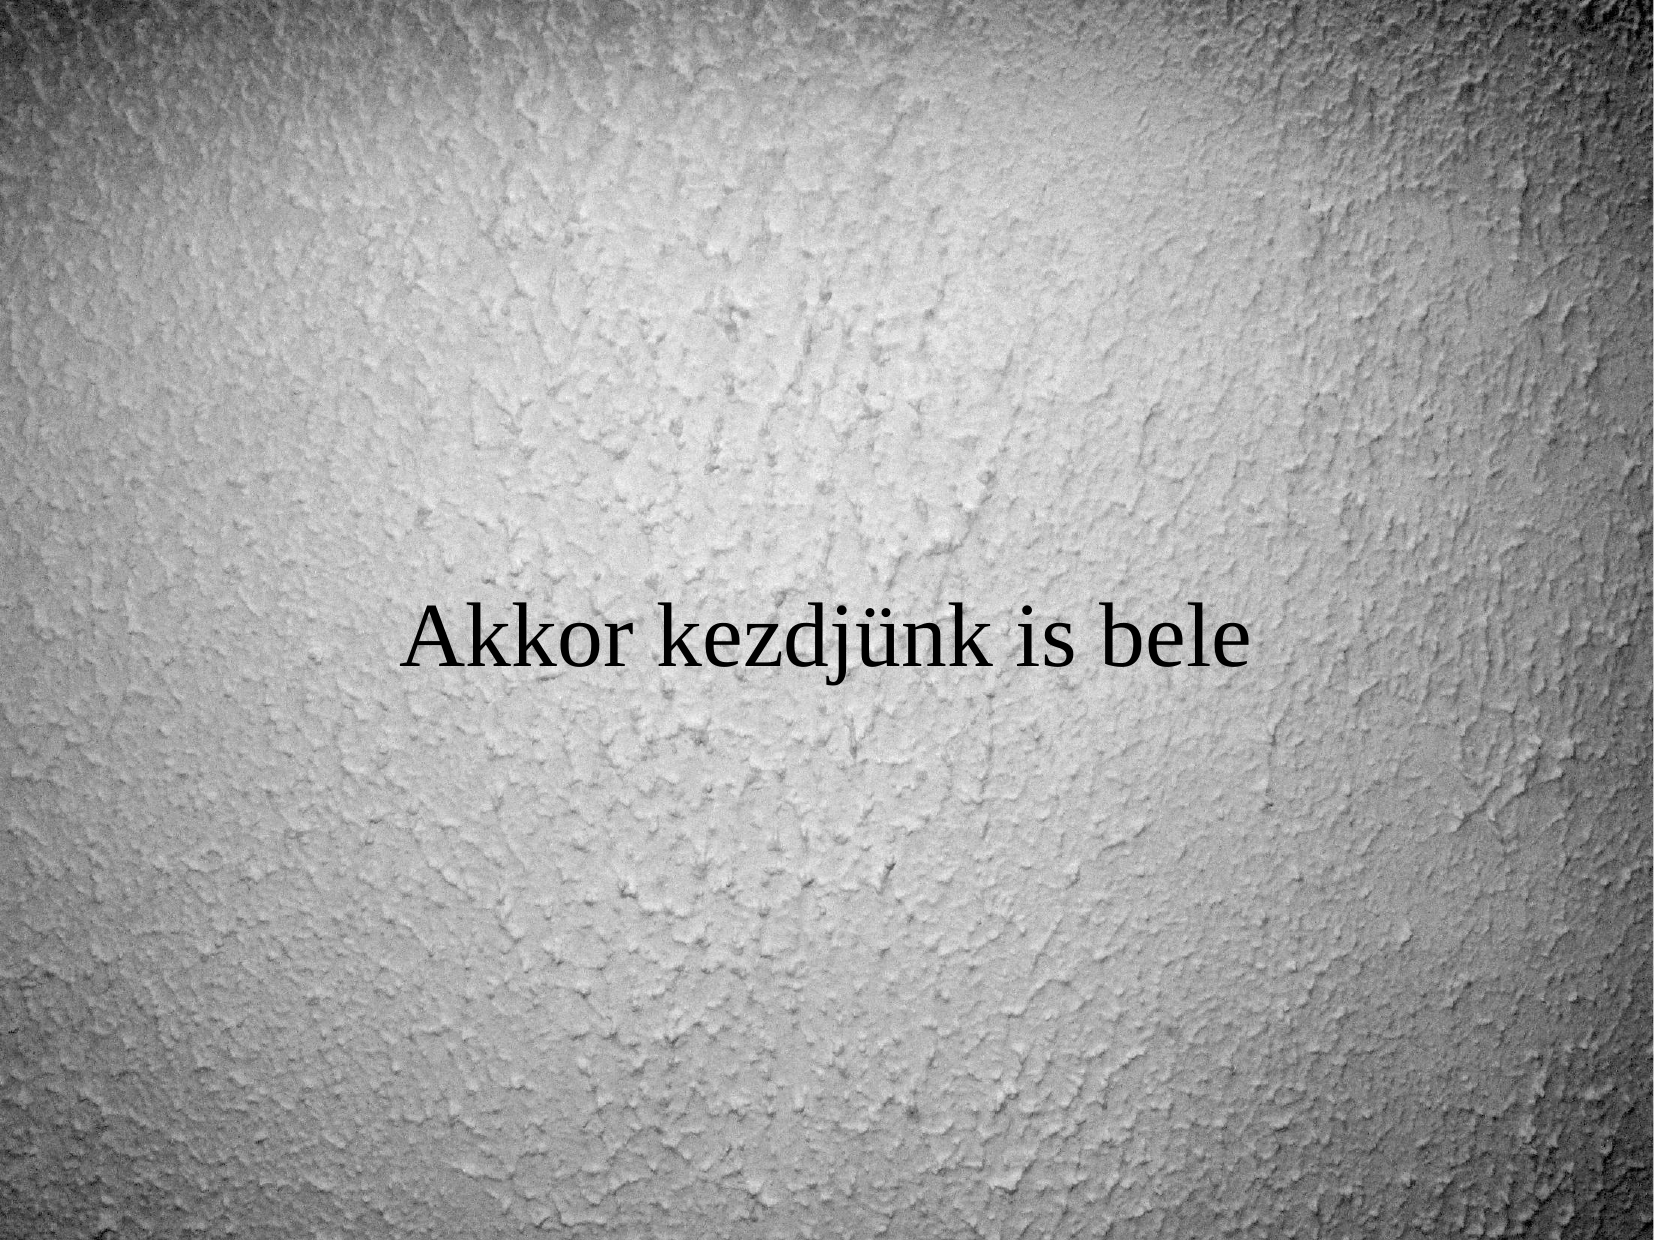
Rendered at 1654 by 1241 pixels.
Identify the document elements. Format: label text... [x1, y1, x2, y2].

title Akkor kezdjünk is bele [82, 531, 1571, 739]
picture [0, 0, 1654, 1240]
